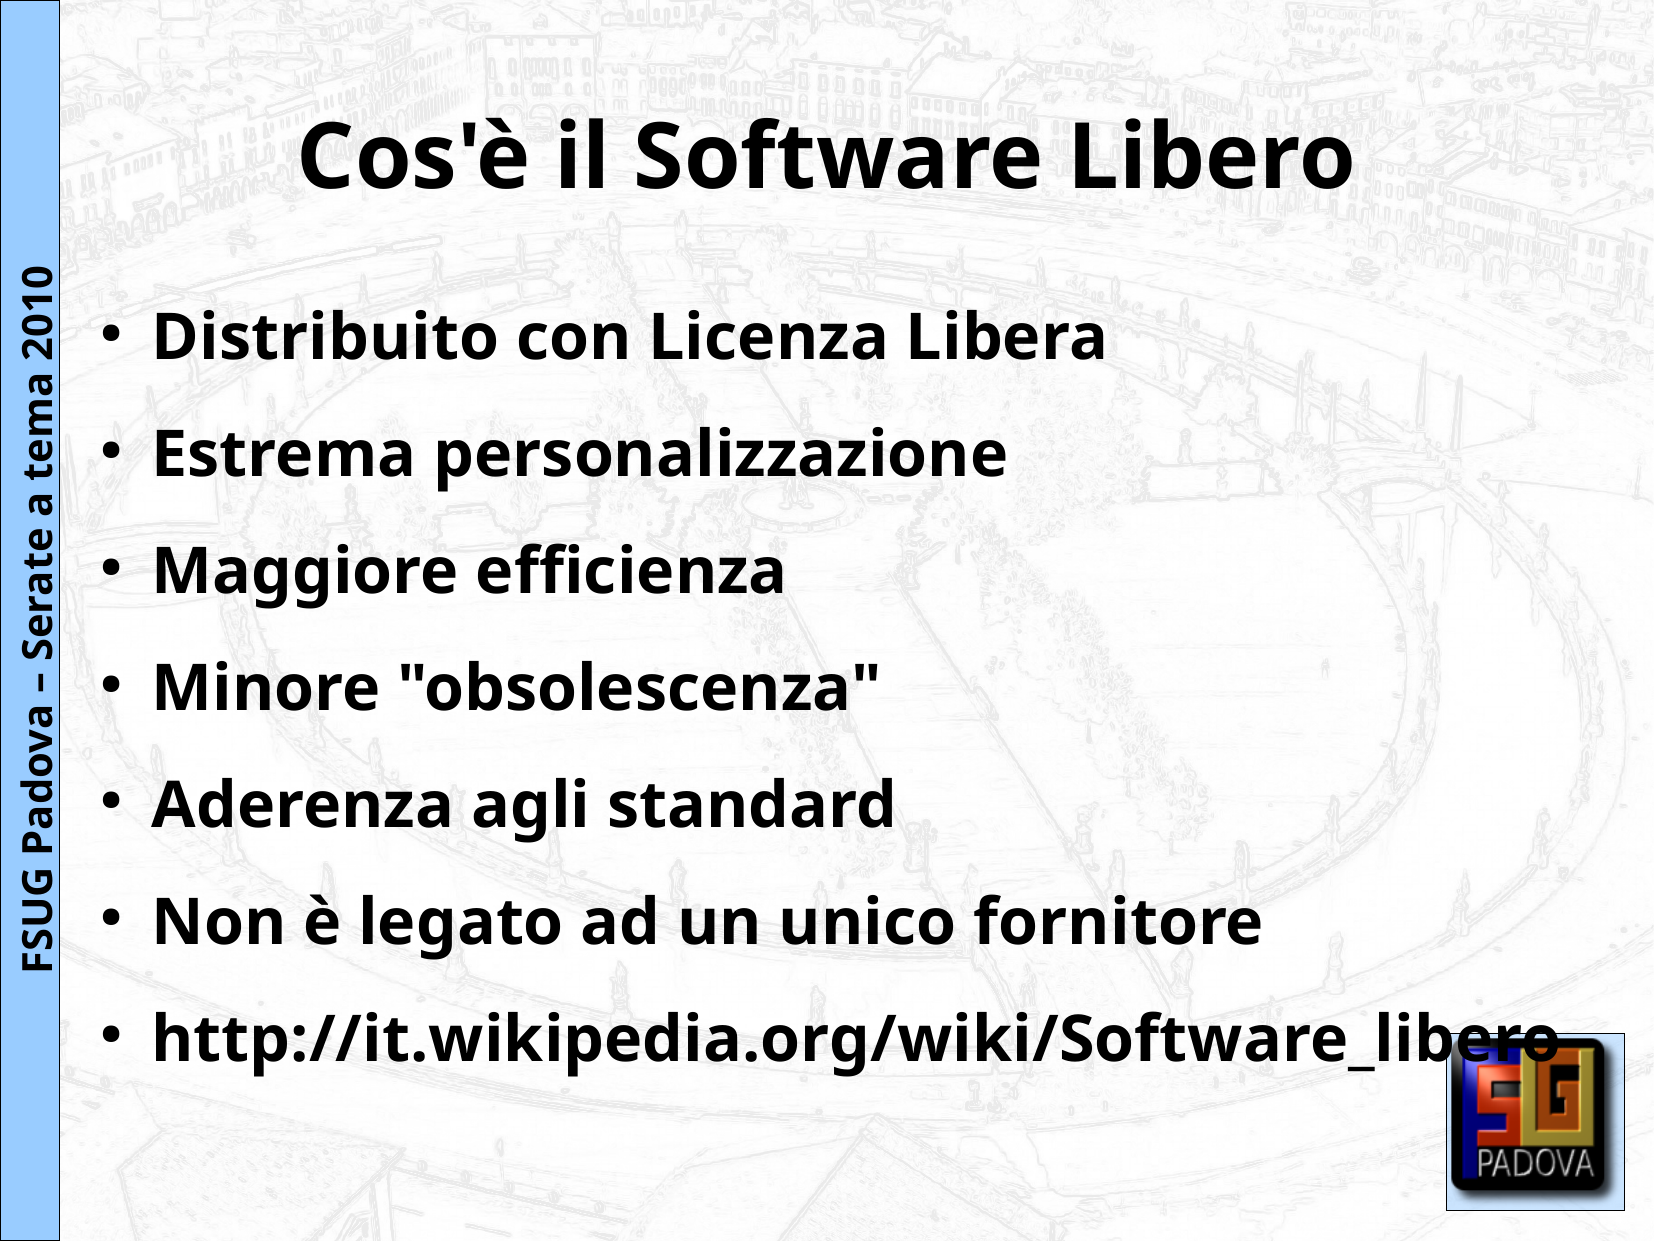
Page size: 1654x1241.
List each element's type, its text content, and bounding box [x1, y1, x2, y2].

picture [60, 0, 1654, 1241]
text_box FSUG Padova – Serate a tema 2010 [0, 0, 60, 1241]
list Distribuito con Licenza Libera Estrema personalizzazione Maggiore efficienza Minore "obsolescenza" Aderenza agli standard Non è legato ad un unico fornitore http://it.wikipedia.org/wiki/Software_libero [82, 290, 1571, 1109]
title Cos'è il Software Libero [82, 49, 1571, 257]
